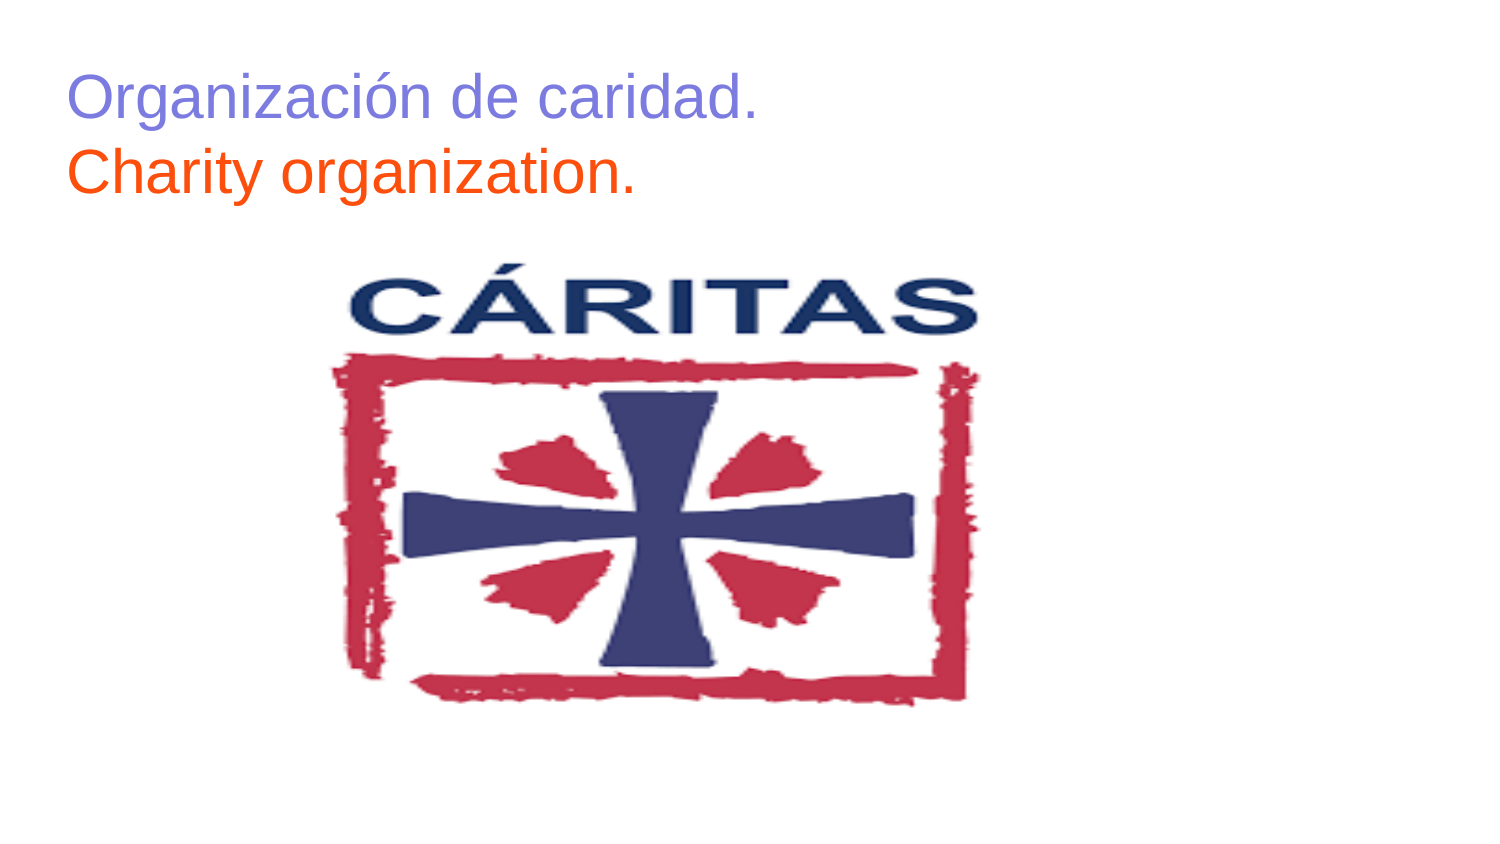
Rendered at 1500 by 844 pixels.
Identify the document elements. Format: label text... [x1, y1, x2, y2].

picture [286, 252, 1041, 757]
title Organización de caridad. Charity organization. [51, 41, 1449, 276]
